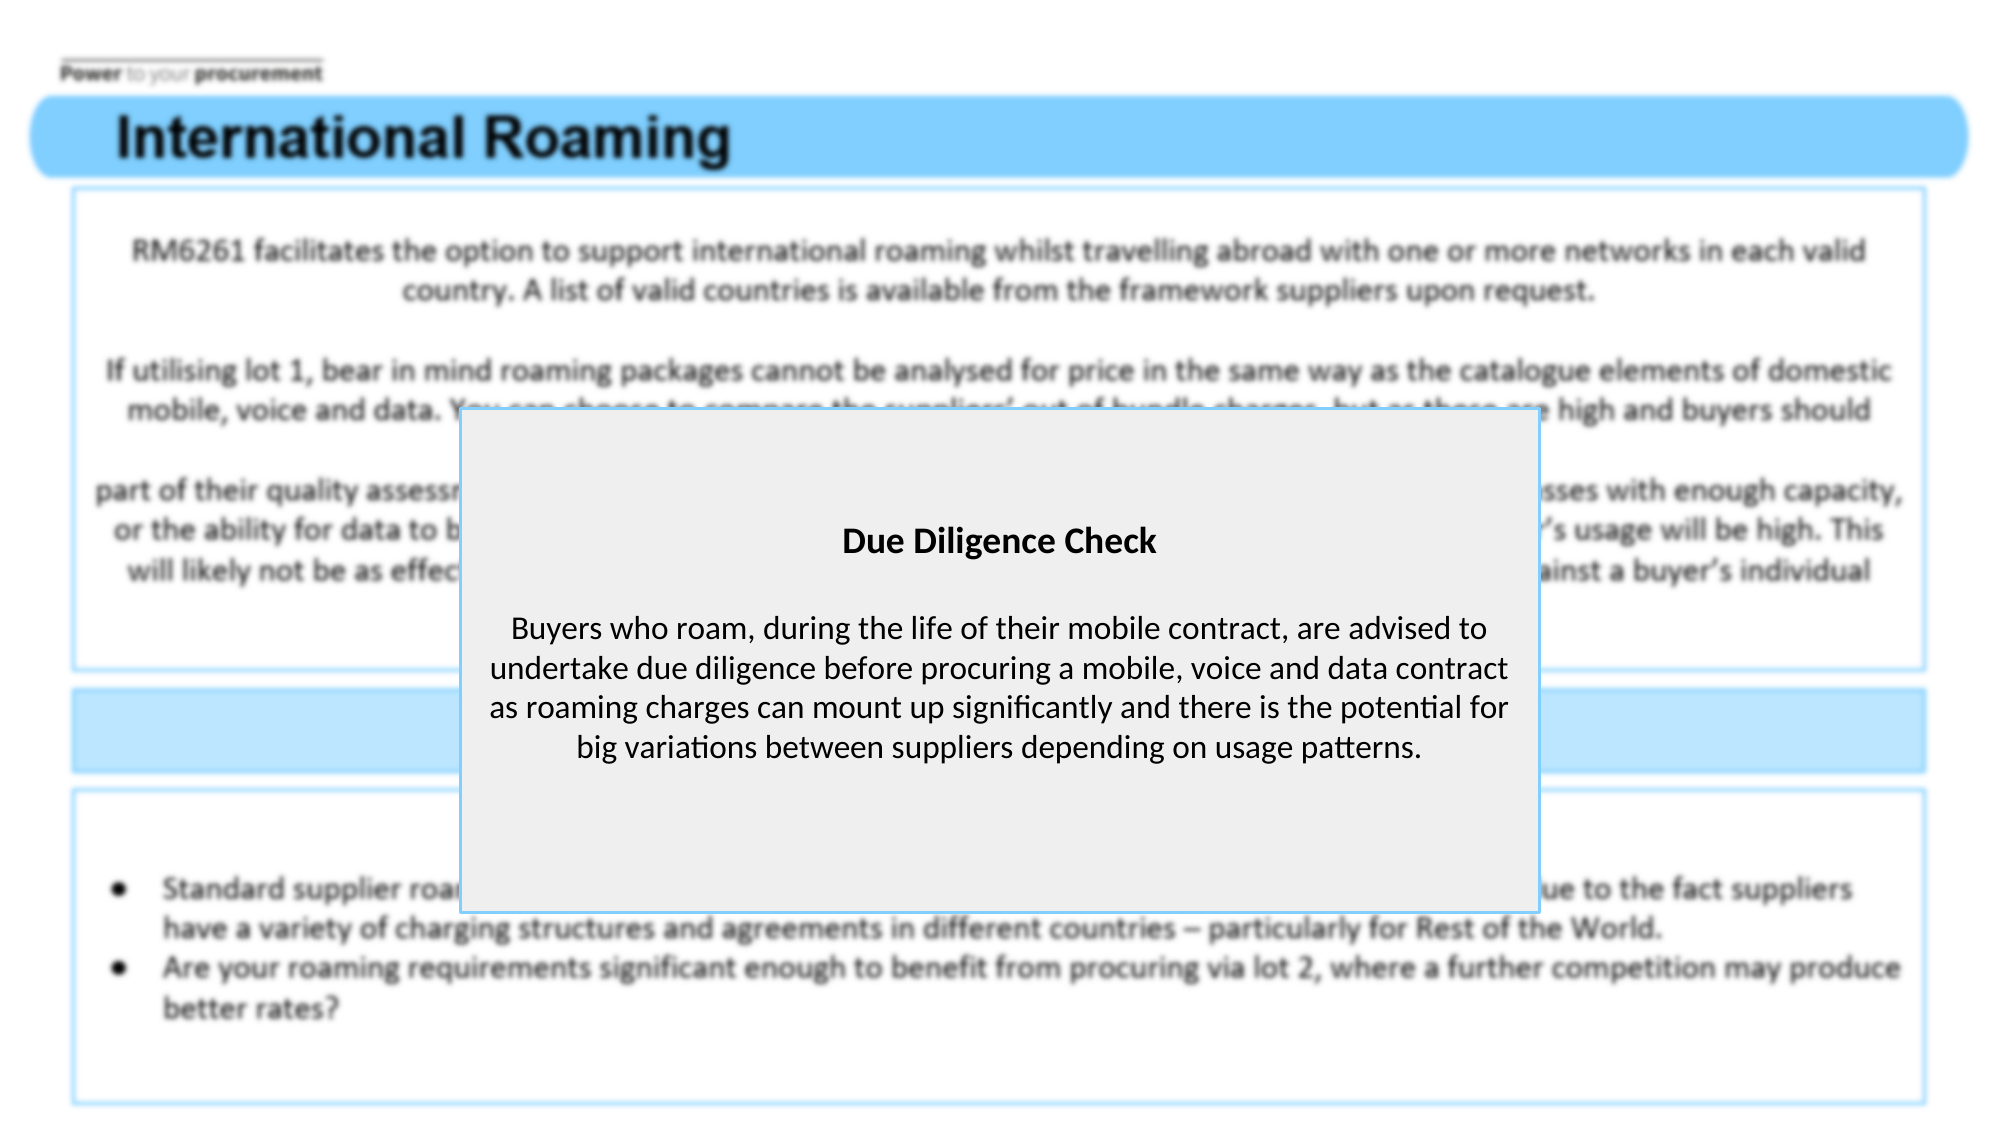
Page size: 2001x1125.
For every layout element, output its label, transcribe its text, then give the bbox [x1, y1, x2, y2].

picture [1, 0, 1999, 1125]
text_box Due Diligence Check Buyers who roam, during the life of their mobile contract, are advised to undertake due diligence before procuring a mobile, voice and data contract as roaming charges can mount up significantly and there is the potential for big variations between suppliers depending on usage patterns. [461, 408, 1539, 913]
